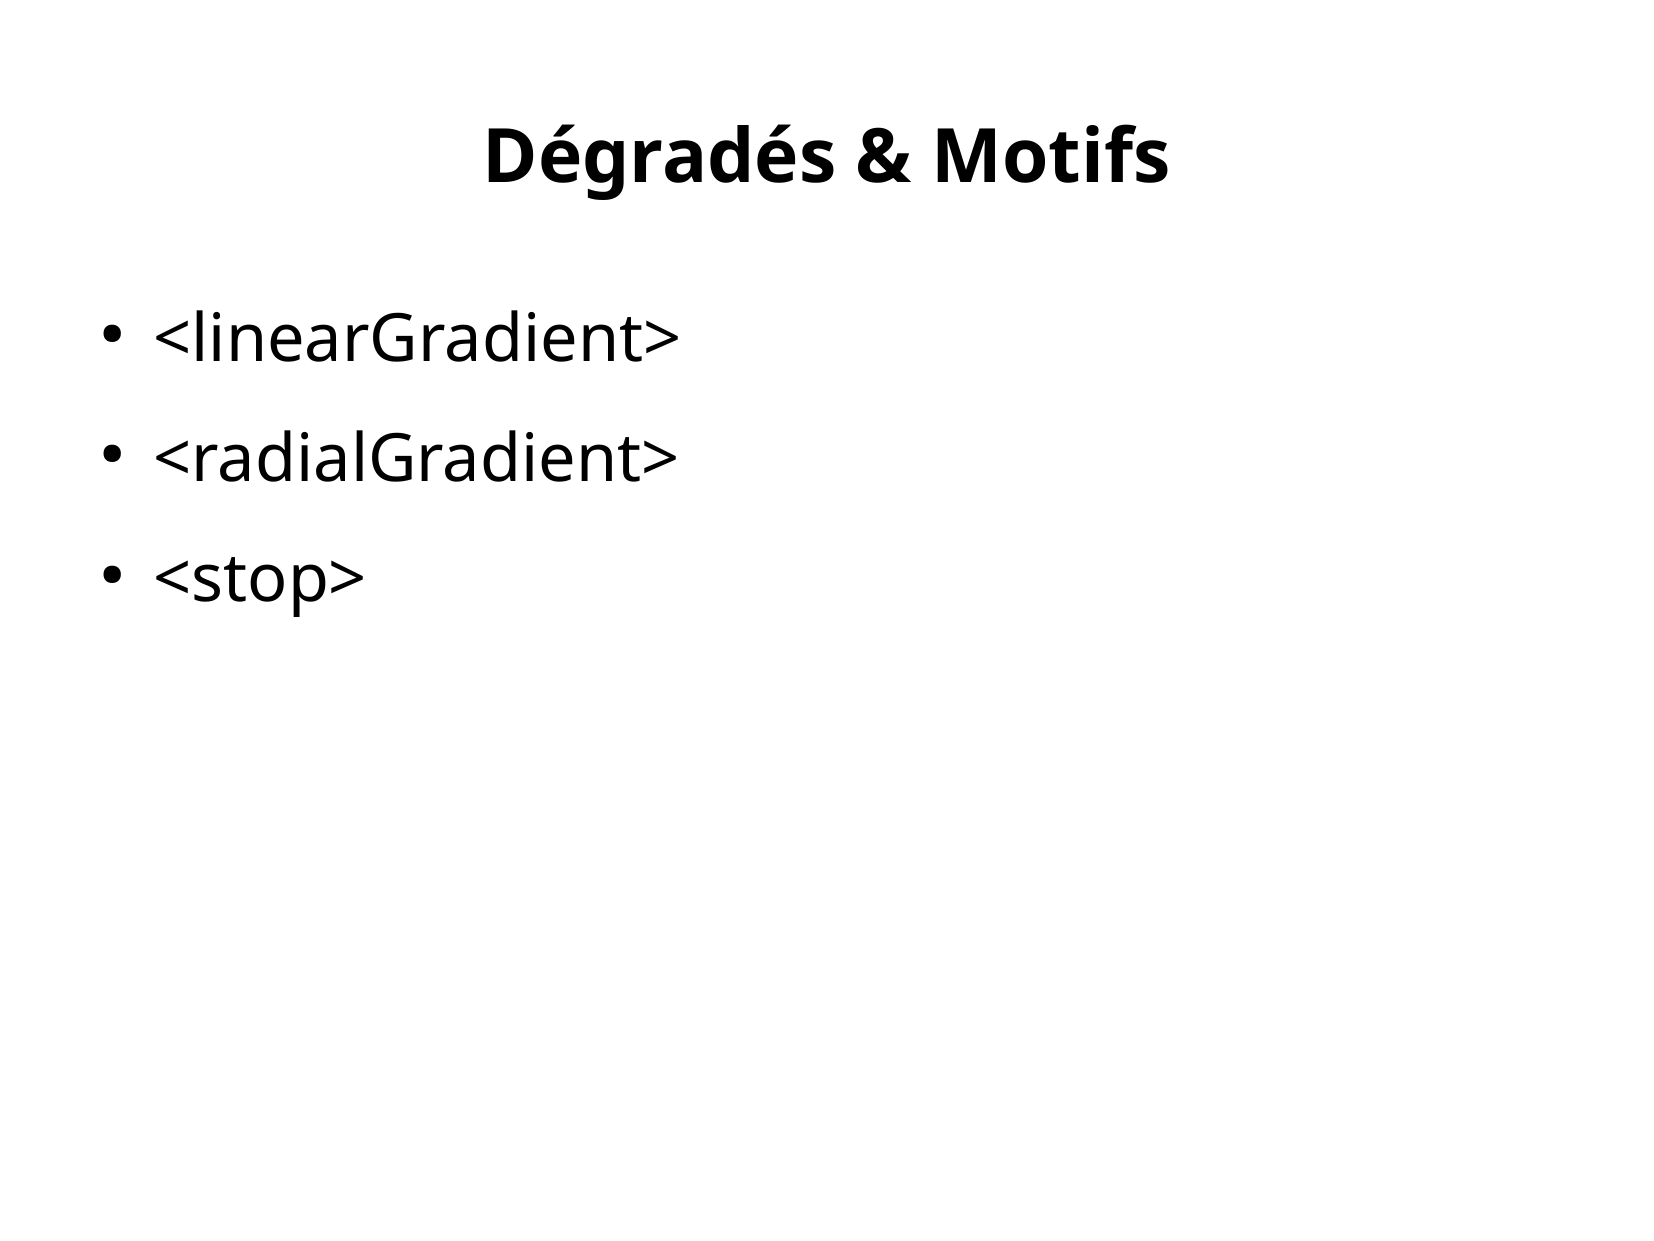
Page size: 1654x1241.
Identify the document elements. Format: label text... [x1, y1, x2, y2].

title Dégradés & Motifs [82, 49, 1571, 257]
list <linearGradient> <radialGradient> <stop> [82, 290, 1571, 1109]
